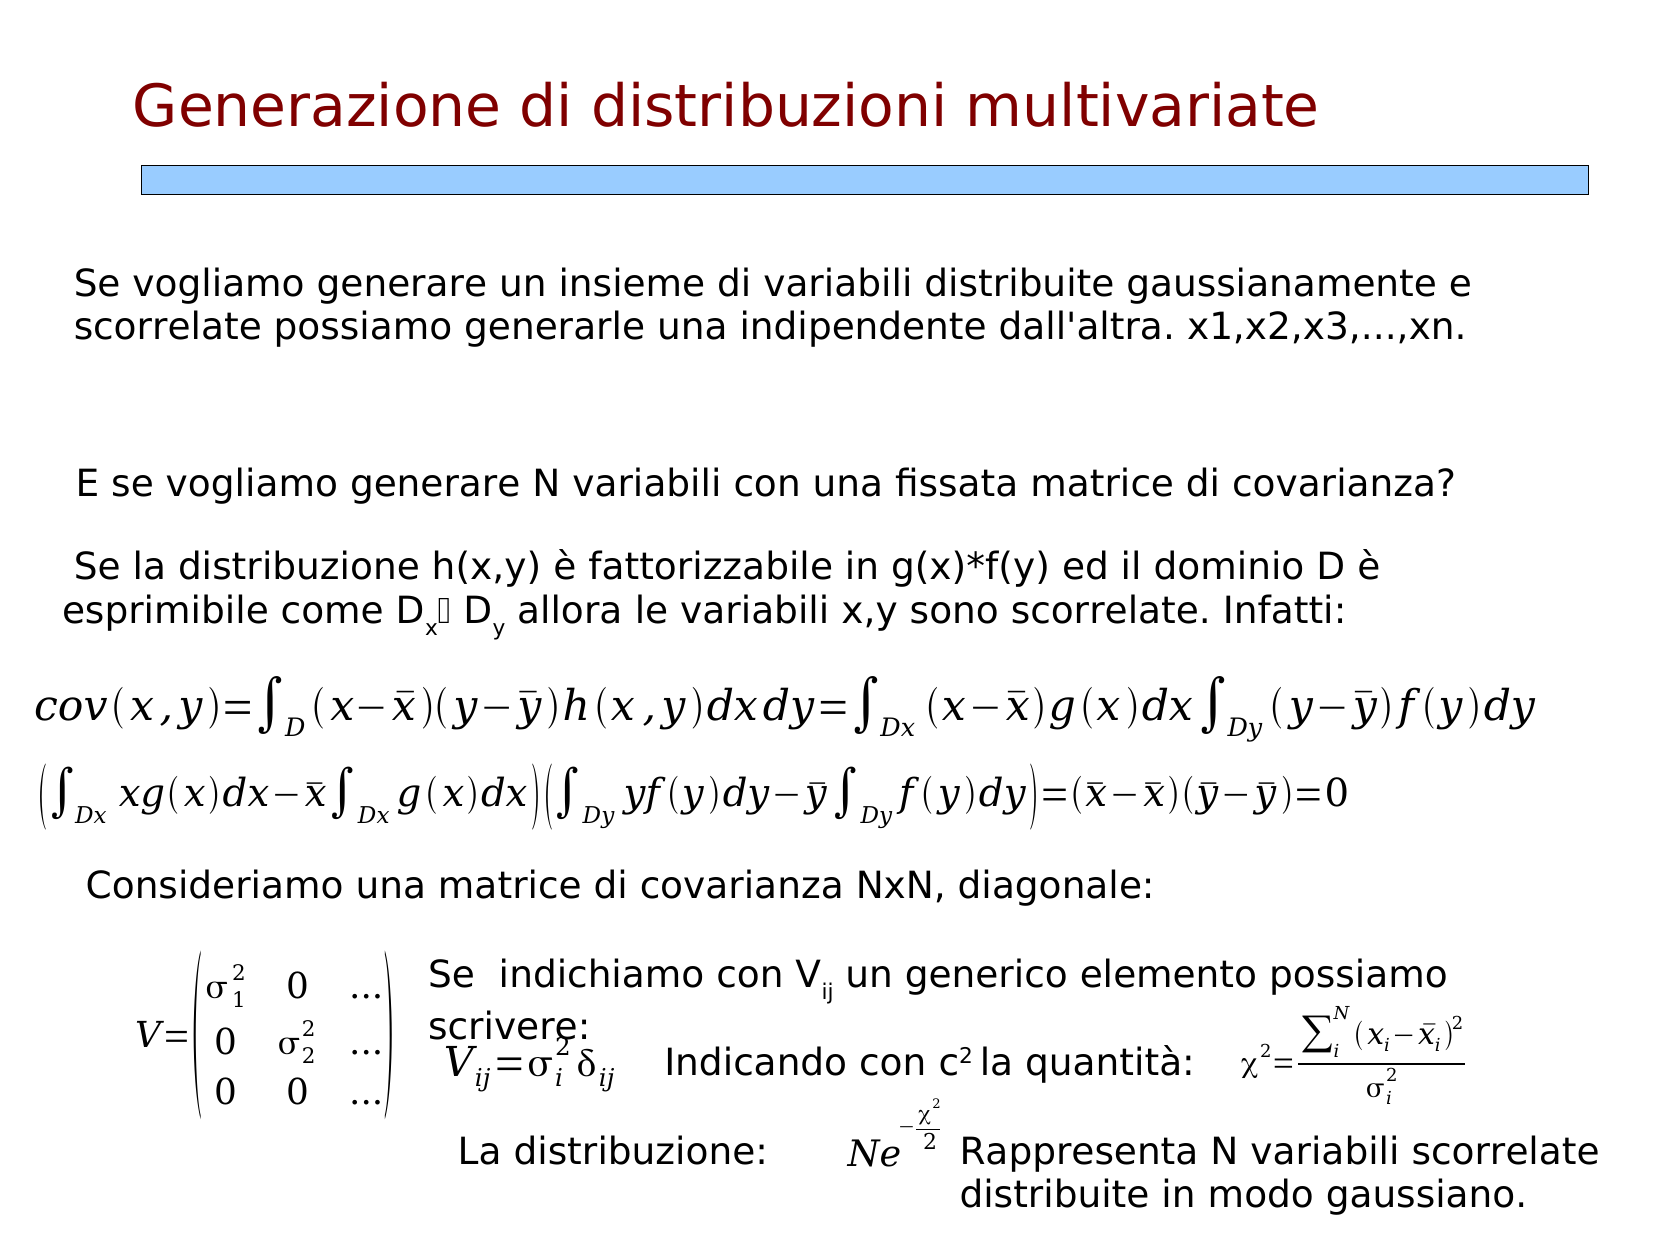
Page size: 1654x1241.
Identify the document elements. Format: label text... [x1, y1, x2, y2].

chart [23, 672, 1545, 744]
chart [124, 948, 404, 1122]
chart [838, 1097, 951, 1176]
text_box Rappresenta N variabili scorrelate distribuite in modo gaussiano. [944, 1122, 1625, 1224]
text_box Se indichiamo con Vij un generico elemento possiamo scrivere: [413, 944, 1625, 1012]
chart [431, 1032, 625, 1093]
chart [1234, 1002, 1474, 1110]
text_box La distribuzione: [442, 1122, 916, 1181]
text_box Se vogliamo generare un insieme di variabili distribuite gaussianamente e scorrelate possiamo generarle una indipendente dall'altra. x1,x2,x3,...,xn. [59, 253, 1625, 443]
chart [29, 760, 1358, 832]
text_box Indicando con c2 la quantità: [649, 1033, 1211, 1095]
text_box Se la distribuzione h(x,y) è fattorizzabile in g(x)*f(y) ed il dominio D è esprimibile come Dx Dy allora le variabili x,y sono scorrelate. Infatti: [47, 537, 1436, 648]
text_box Consideriamo una matrice di covarianza NxN, diagonale: [70, 856, 1223, 915]
text_box E se vogliamo generare N variabili con una fissata matrice di covarianza? [60, 454, 1510, 513]
text_box Generazione di distribuzioni multivariate [118, 65, 1565, 148]
